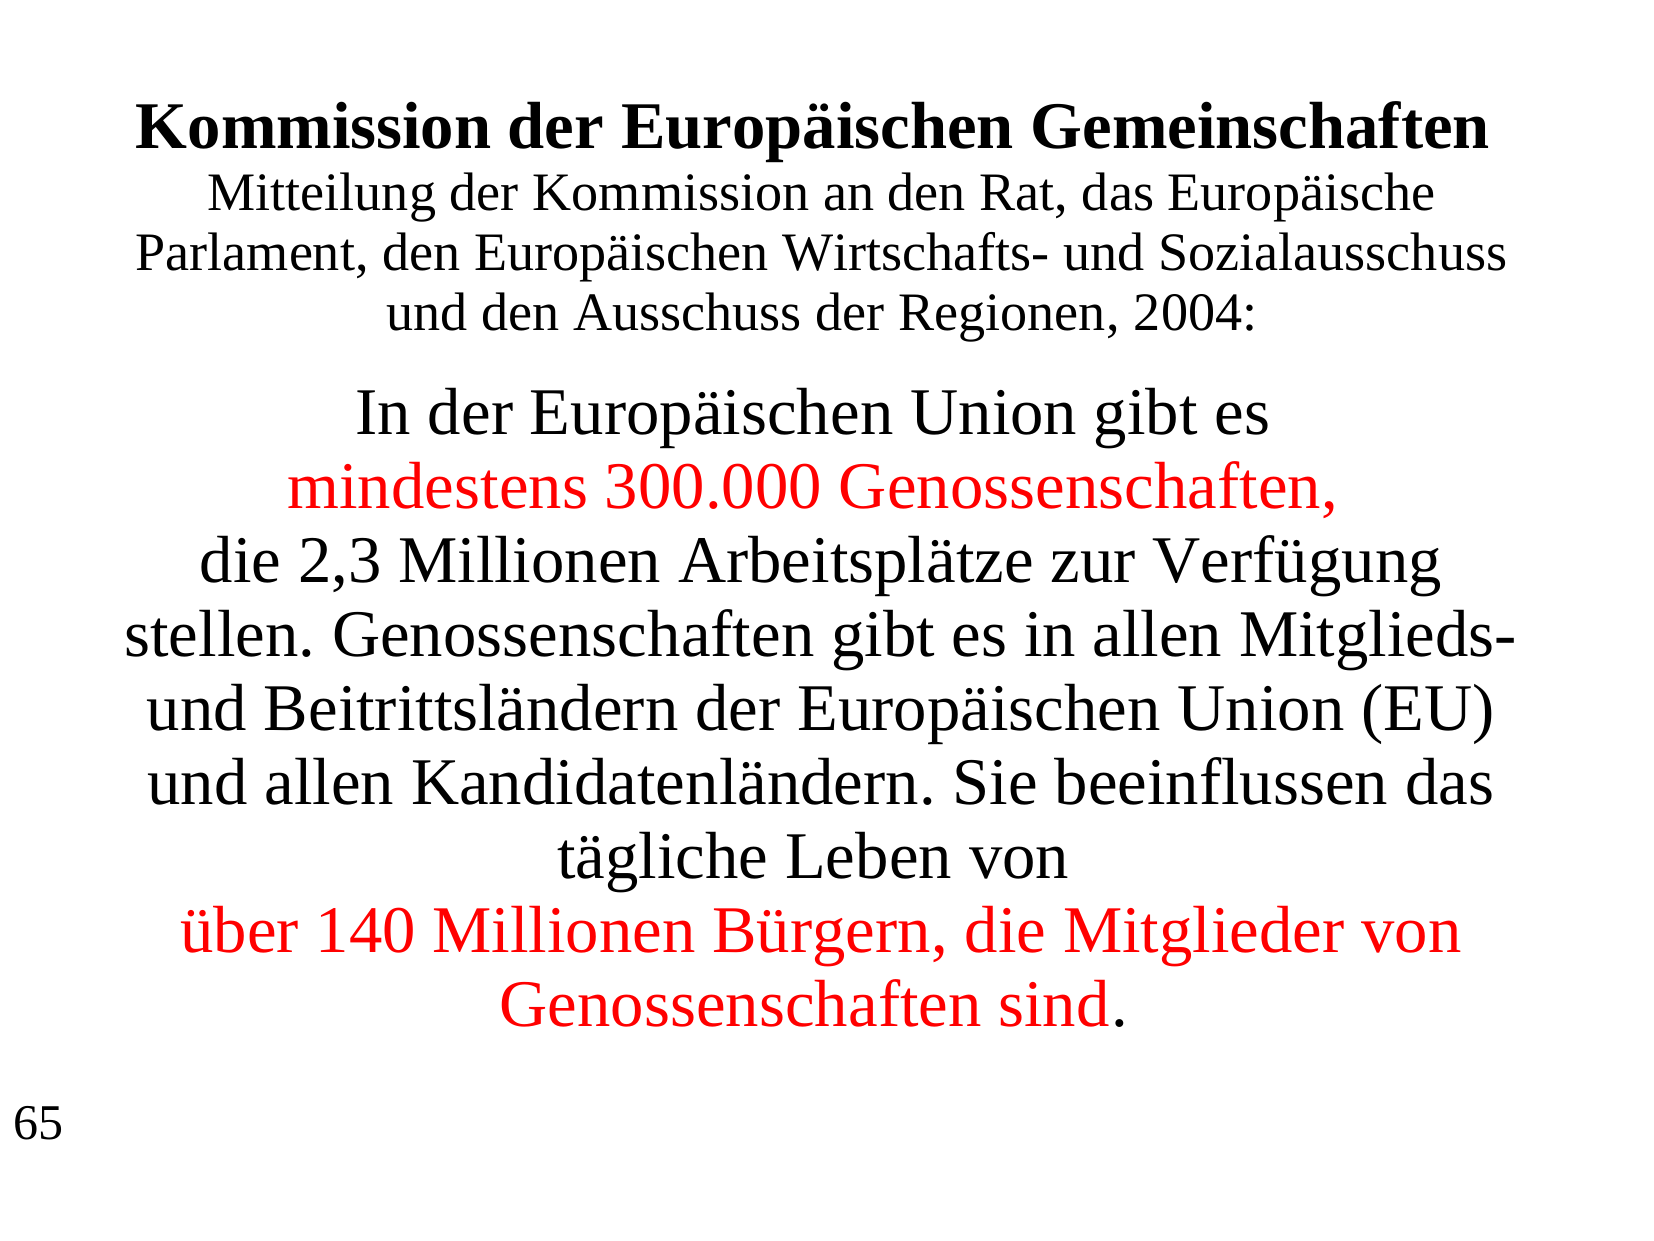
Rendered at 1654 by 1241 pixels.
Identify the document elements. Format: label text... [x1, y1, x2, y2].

text_box <Foliennummer> [13, 1094, 366, 1156]
text_box Kommission der Europäischen Gemeinschaften Mitteilung der Kommission an den Rat, das Europäische Parlament, den Europäischen Wirtschafts- und Sozialausschuss und den Ausschuss der Regionen, 2004: In der Europäischen Union gibt es mindestens 300.000 Genossenschaften, die 2,3 Millionen Arbeitsplätze zur Verfügung stellen. Genossenschaften gibt es in allen Mitglieds- und Beitrittsländern der Europäischen Union (EU) und allen Kandidatenländern. Sie beeinflussen das tägliche Leben von über 140 Millionen Bürgern, die Mitglieder von Genossenschaften sind. [105, 88, 1539, 1167]
